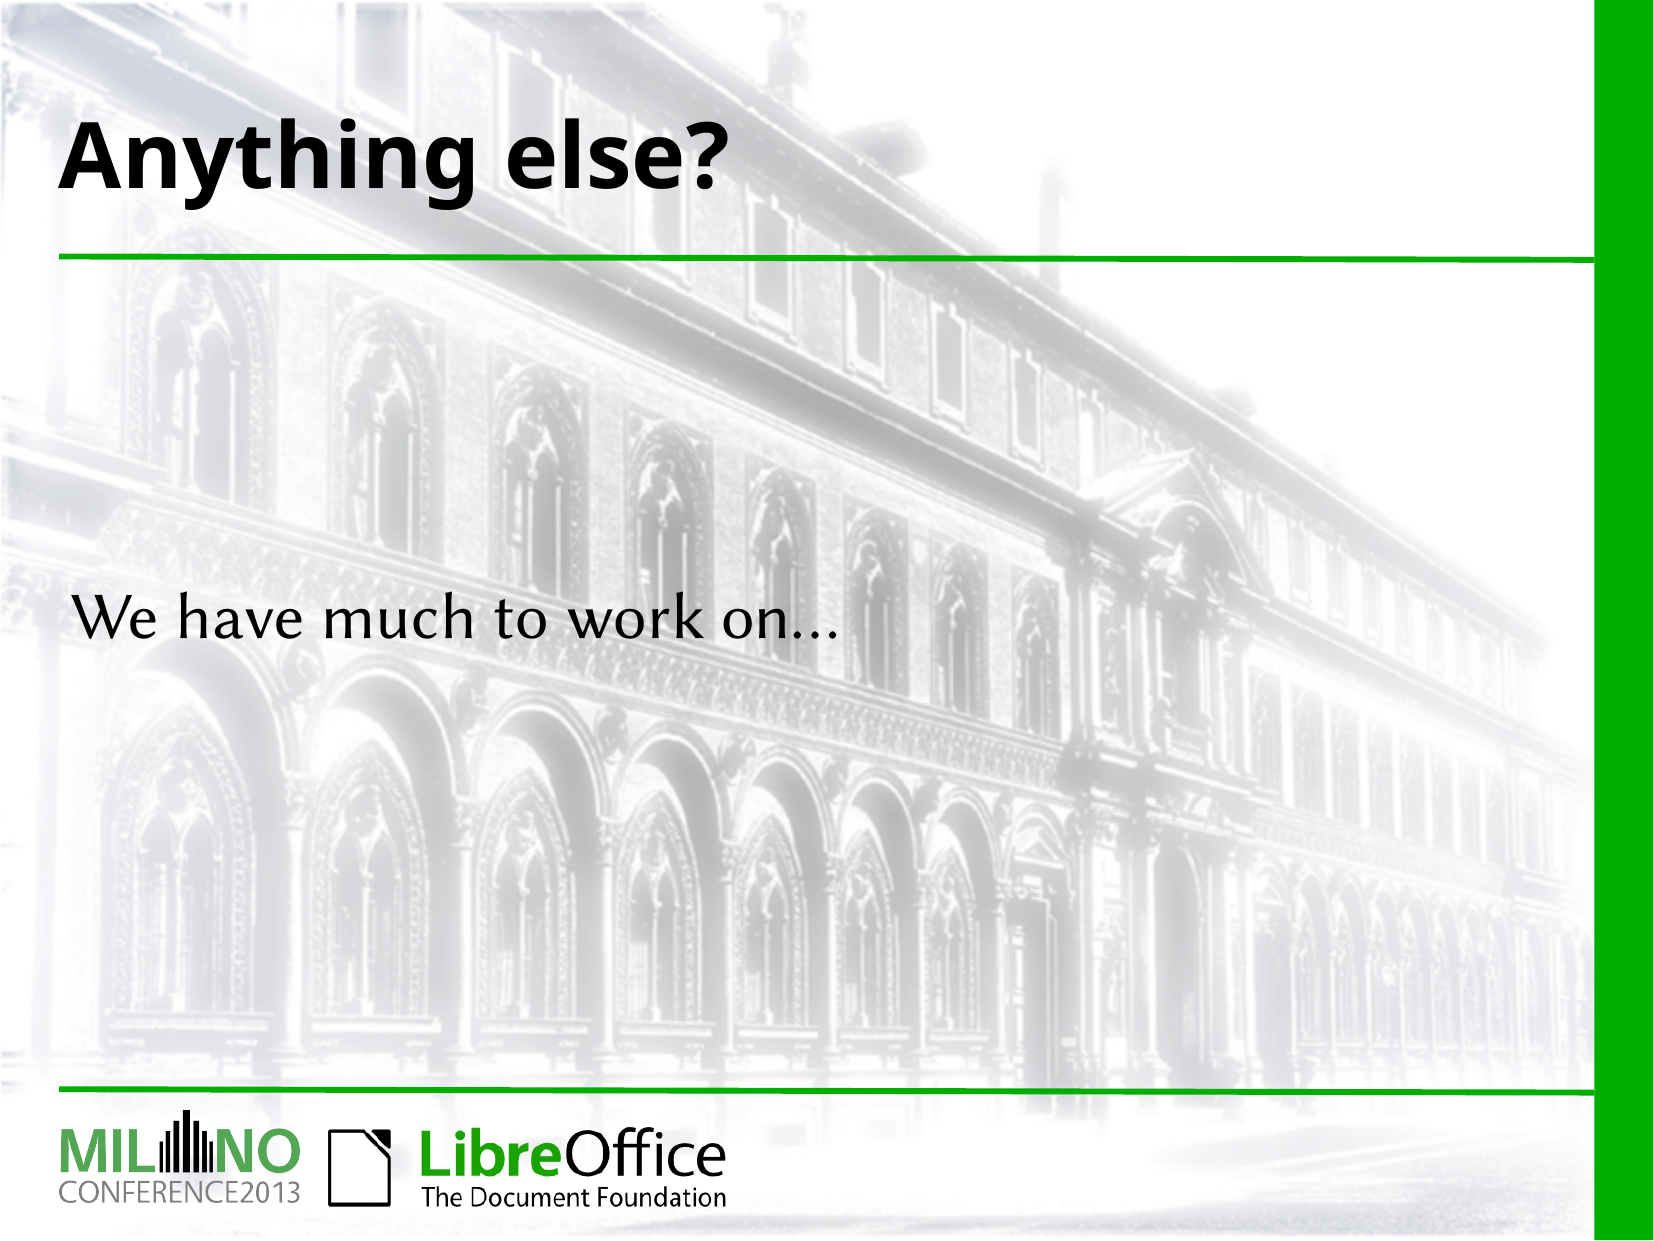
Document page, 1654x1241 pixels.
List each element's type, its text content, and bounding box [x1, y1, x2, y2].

subtitle We have much to work on... [35, 290, 1524, 1010]
picture [0, 1, 1594, 1241]
title Anything else? [59, 49, 1548, 257]
